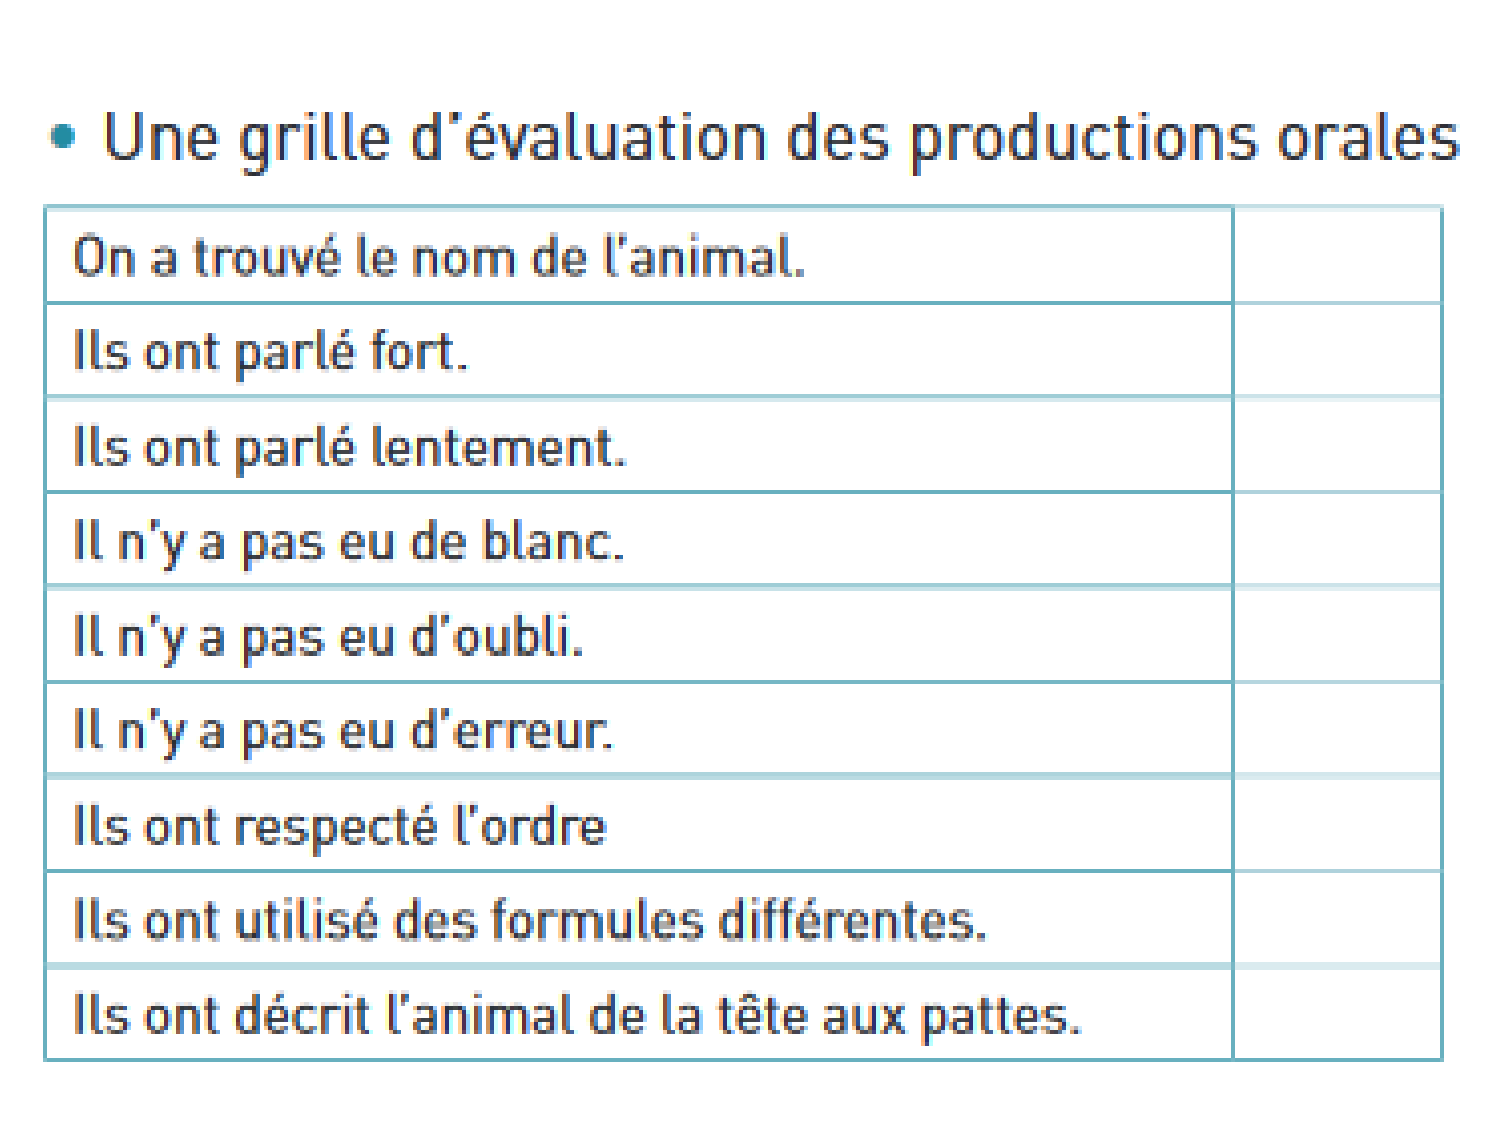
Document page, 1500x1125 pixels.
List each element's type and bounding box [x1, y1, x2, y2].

picture [11, 96, 1489, 1075]
